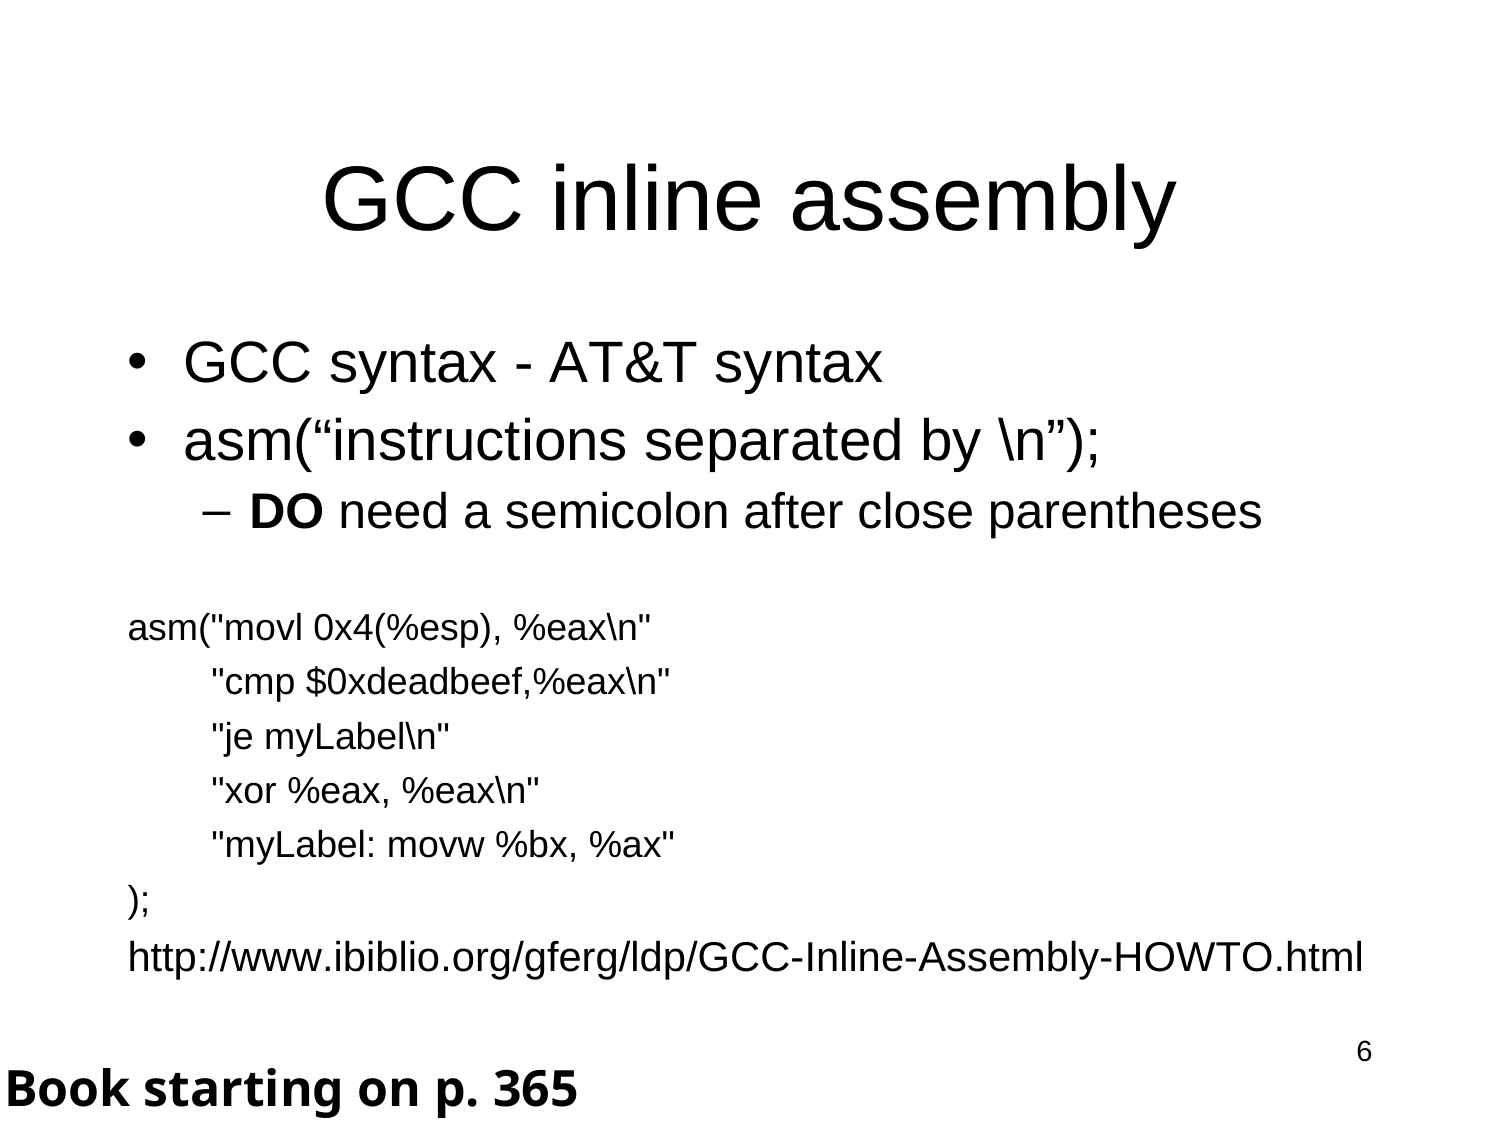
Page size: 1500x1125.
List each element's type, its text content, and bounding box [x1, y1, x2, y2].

title GCC inline assembly [112, 99, 1388, 288]
text_box <number> [1074, 1049, 1388, 1101]
text_box Book starting on p. 365 [0, 1049, 594, 1125]
list GCC syntax - AT&T syntax asm(“instructions separated by \n”); DO need a semicolon after close parentheses asm("movl 0x4(%esp), %eax\n" "cmp $0xdeadbeef,%eax\n" "je myLabel\n" "xor %eax, %eax\n" "myLabel: movw %bx, %ax" ); http://www.ibiblio.org/gferg/ldp/GCC-Inline-Assembly-HOWTO.html [112, 324, 1388, 1049]
